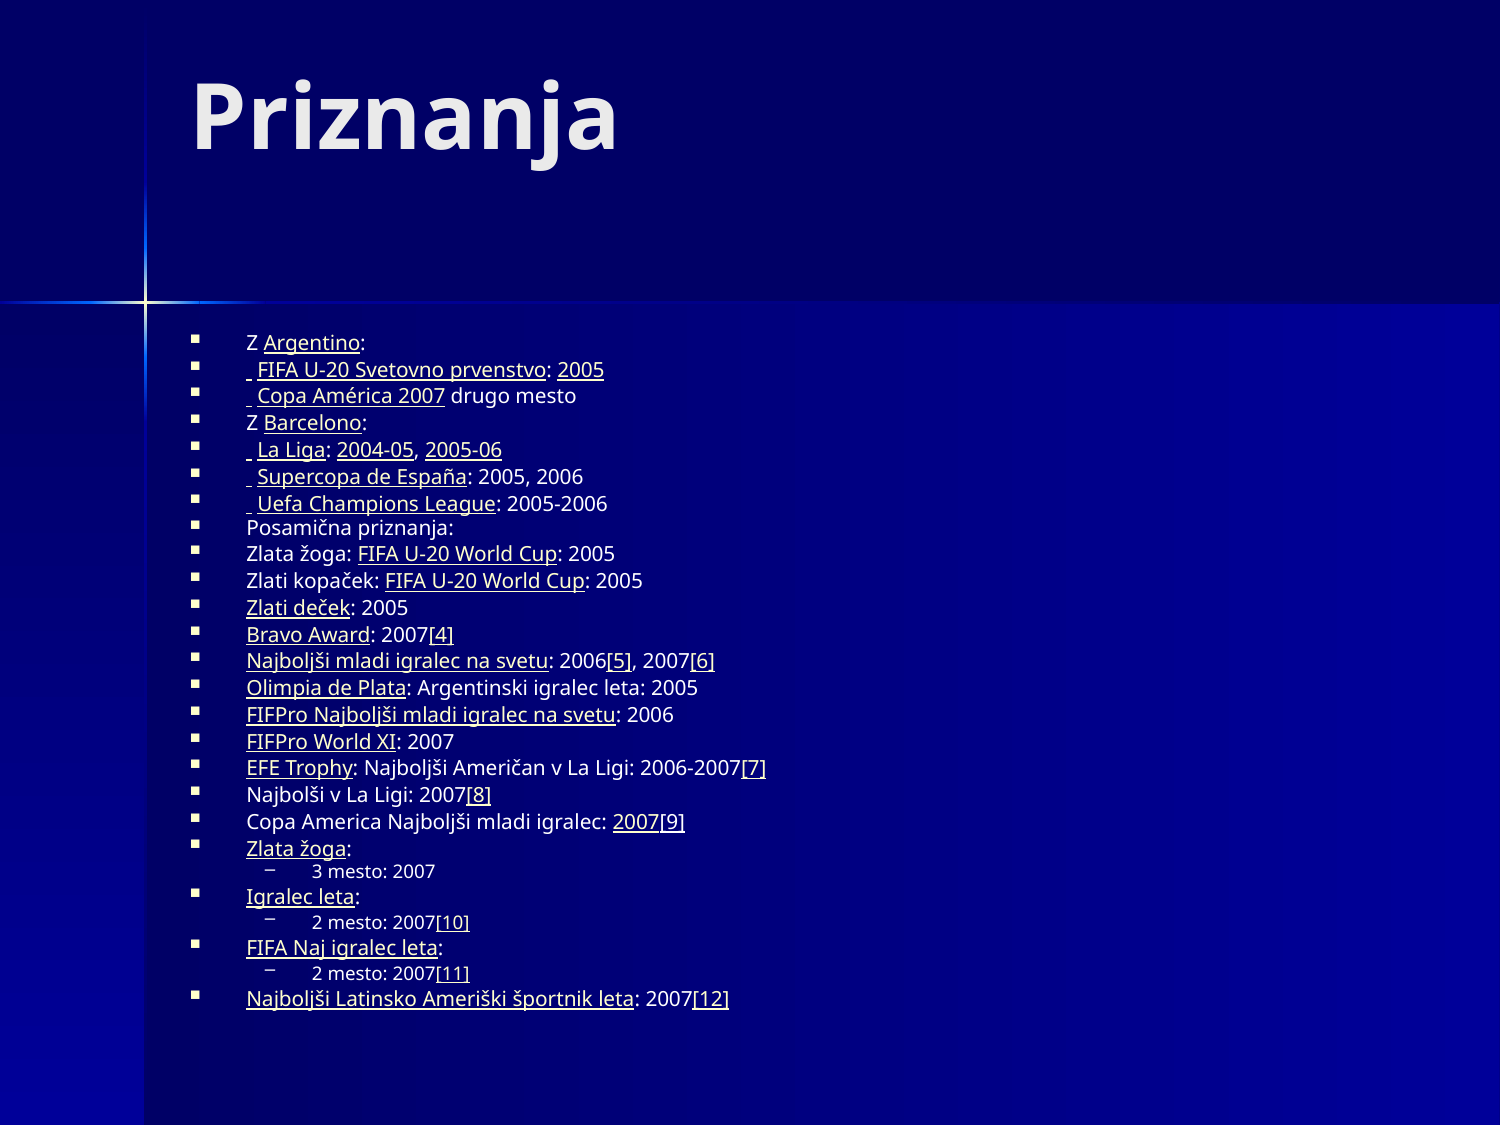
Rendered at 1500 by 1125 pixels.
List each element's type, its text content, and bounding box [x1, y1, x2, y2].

title Priznanja [174, 50, 1413, 285]
list Z Argentino: FIFA U-20 Svetovno prvenstvo: 2005 Copa América 2007 drugo mesto Z Barcelono: La Liga: 2004-05, 2005-06 Supercopa de España: 2005, 2006 Uefa Champions League: 2005-2006 Posamična priznanja: Zlata žoga: FIFA U-20 World Cup: 2005 Zlati kopaček: FIFA U-20 World Cup: 2005 Zlati deček: 2005 Bravo Award: 2007[4] Najboljši mladi igralec na svetu: 2006[5], 2007[6] Olimpia de Plata: Argentinski igralec leta: 2005 FIFPro Najboljši mladi igralec na svetu: 2006 FIFPro World XI: 2007 EFE Trophy: Najboljši Američan v La Ligi: 2006-2007[7] Najbolši v La Ligi: 2007[8] Copa America Najboljši mladi igralec: 2007[9] Zlata žoga: 3 mesto: 2007 Igralec leta: 2 mesto: 2007[10] FIFA Naj igralec leta: 2 mesto: 2007[11] Najboljši Latinsko Ameriški športnik leta: 2007[12] [174, 324, 1413, 1000]
